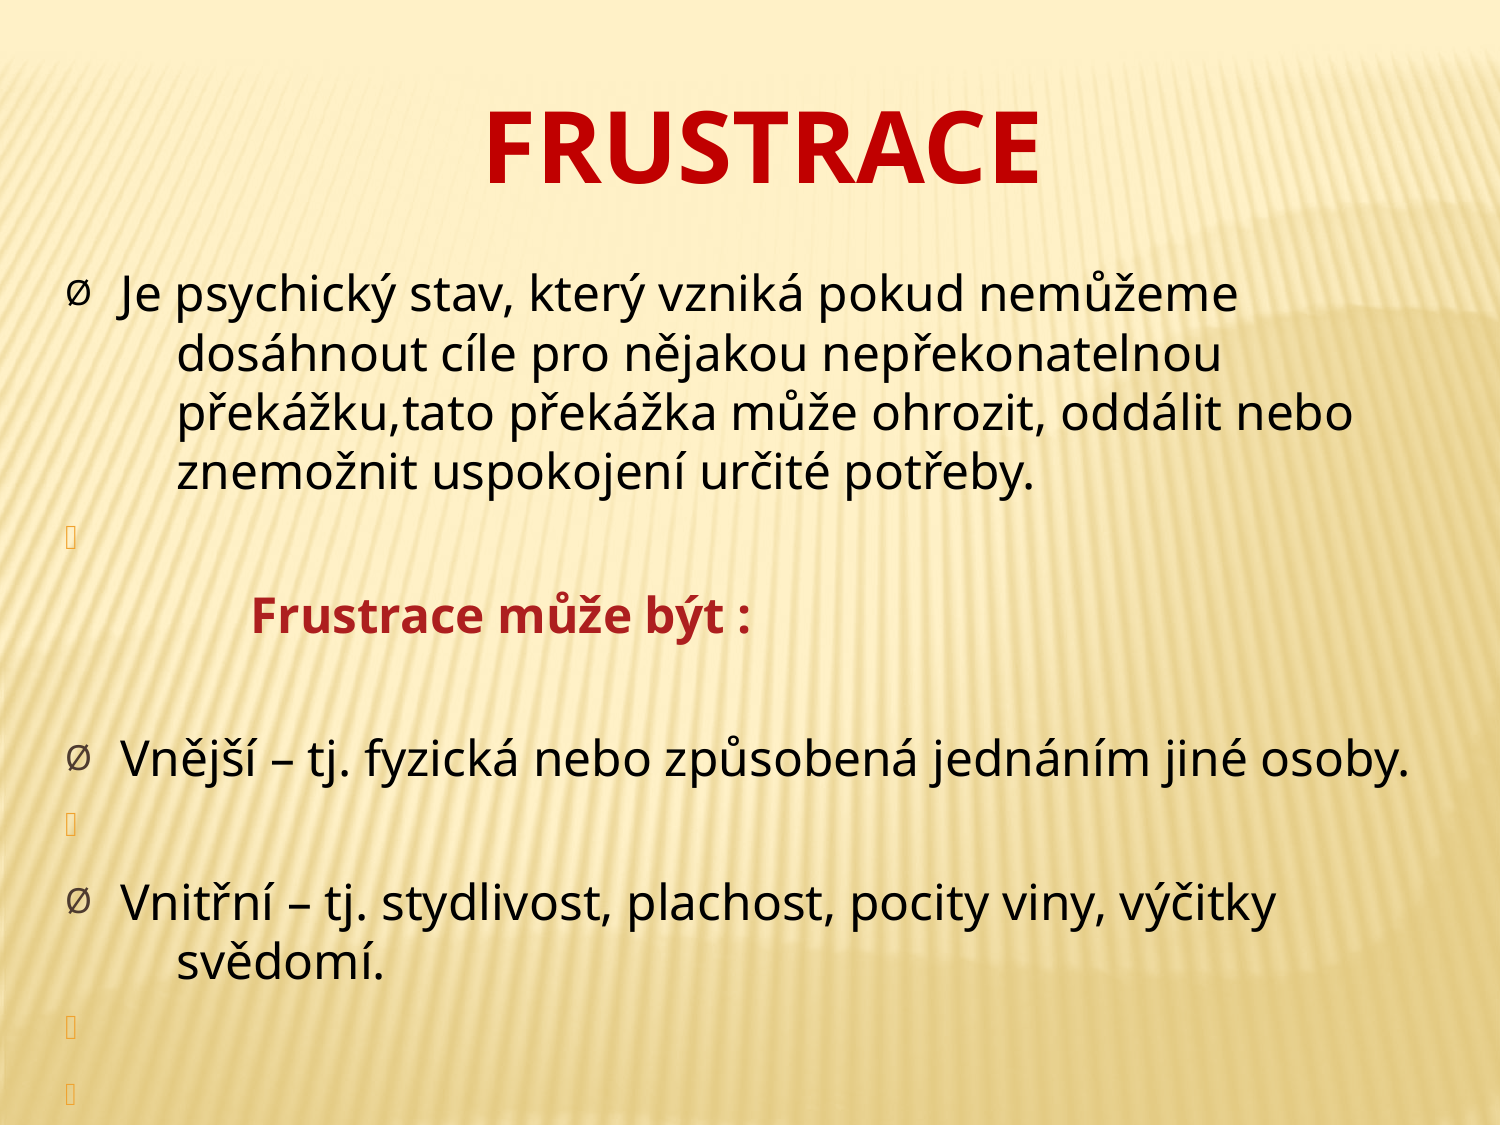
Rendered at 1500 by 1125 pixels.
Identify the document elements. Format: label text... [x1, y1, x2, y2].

title Frustrace [50, 75, 1476, 213]
list Je psychický stav, který vzniká pokud nemůžeme dosáhnout cíle pro nějakou nepřekonatelnou překážku,tato překážka může ohrozit, oddálit nebo znemožnit uspokojení určité potřeby. Frustrace může být : Vnější – tj. fyzická nebo způsobená jednáním jiné osoby. Vnitřní – tj. stydlivost, plachost, pocity viny, výčitky svědomí. [50, 254, 1476, 998]
